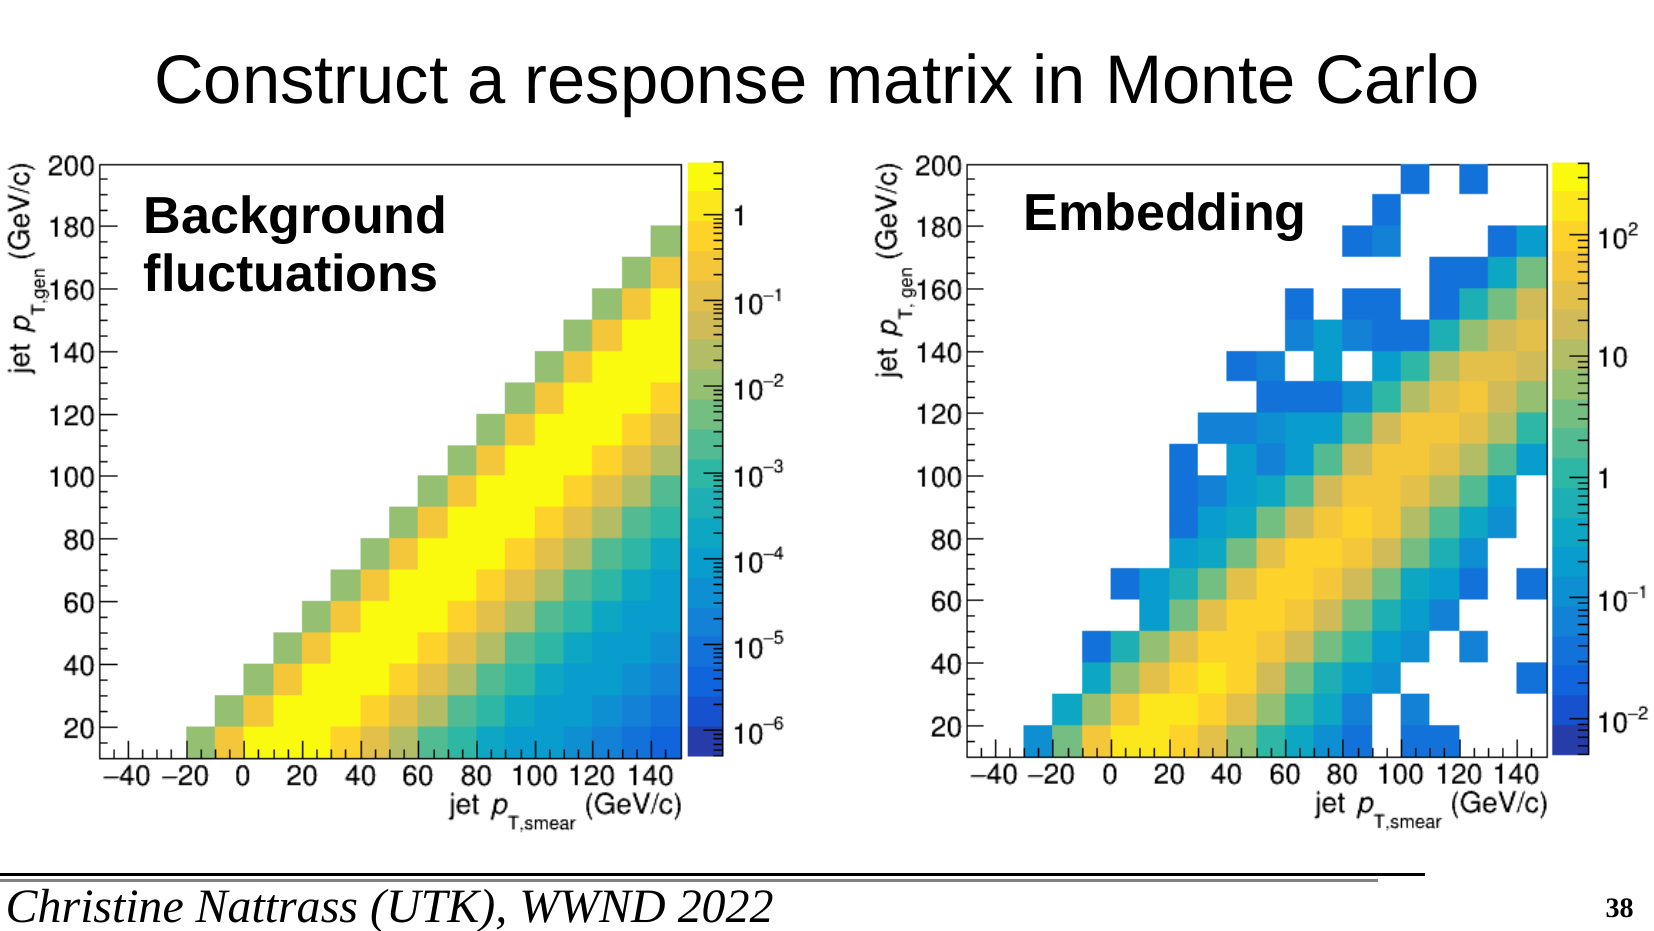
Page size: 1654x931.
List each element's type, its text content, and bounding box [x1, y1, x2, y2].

text_box Embedding [1008, 176, 1333, 308]
picture [868, 90, 1651, 841]
picture [5, 90, 788, 841]
title Construct a response matrix in Monte Carlo [82, 1, 1571, 157]
text_box Background fluctuations [129, 179, 638, 310]
